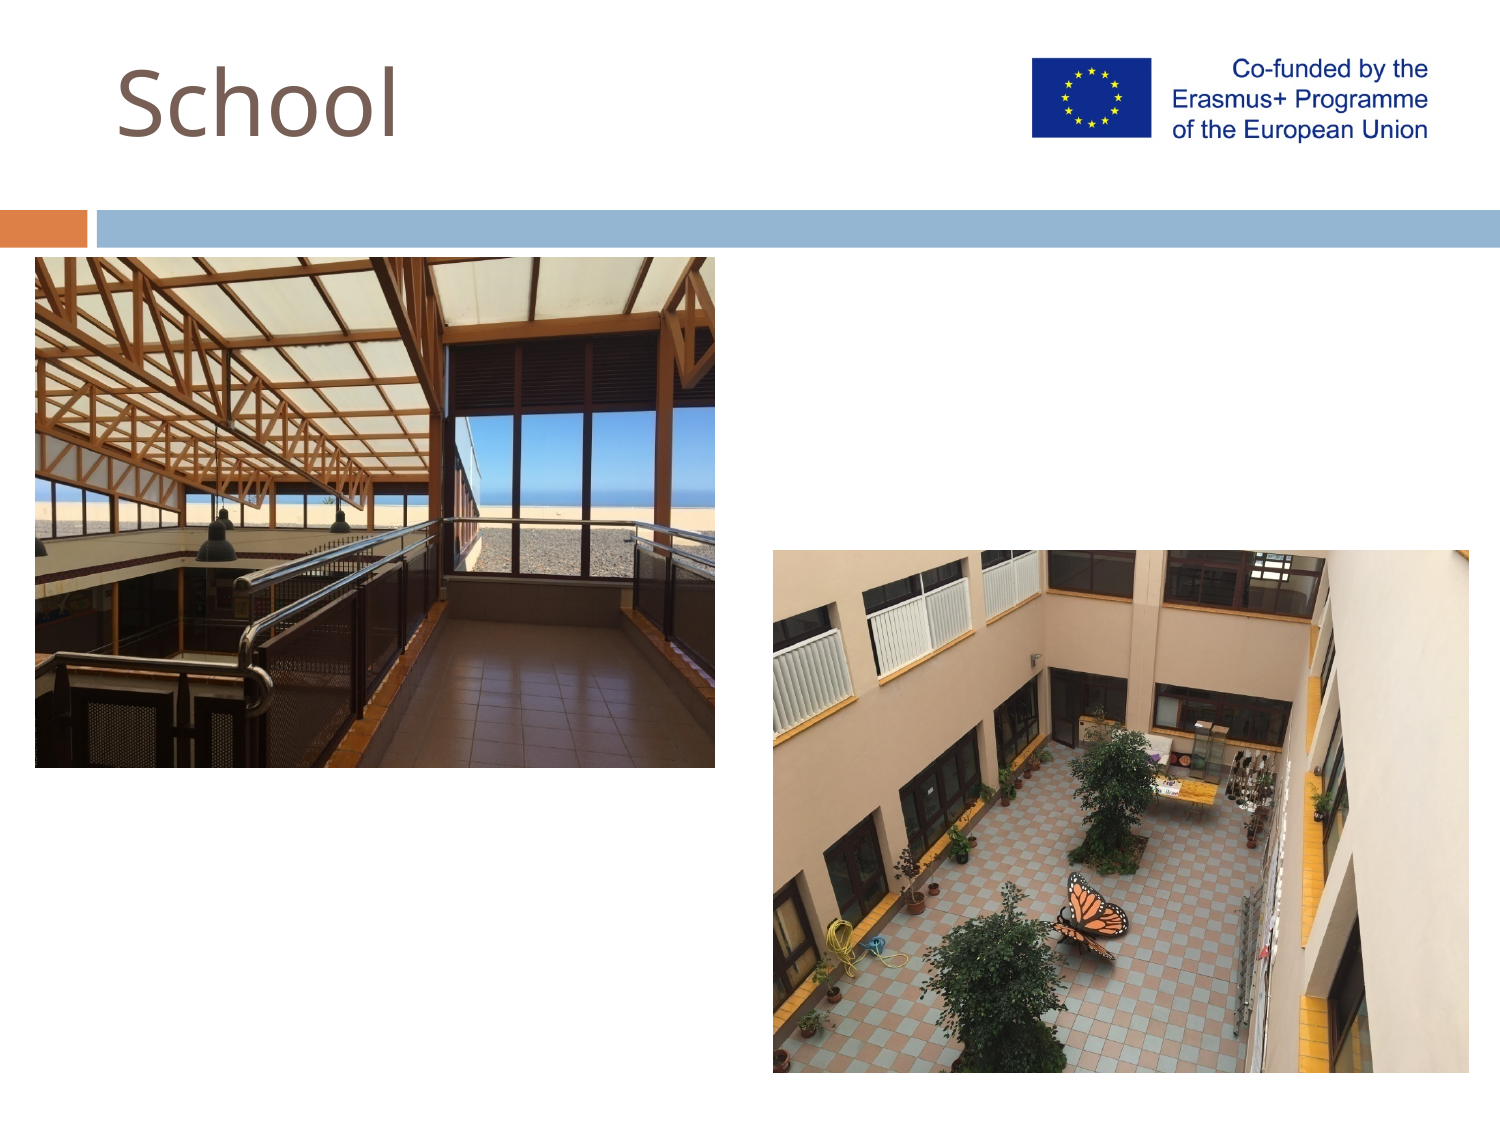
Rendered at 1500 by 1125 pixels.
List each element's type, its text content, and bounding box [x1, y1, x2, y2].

picture [1007, 35, 1448, 161]
picture [773, 550, 1469, 1073]
picture [35, 257, 715, 768]
title School [100, 37, 1438, 200]
